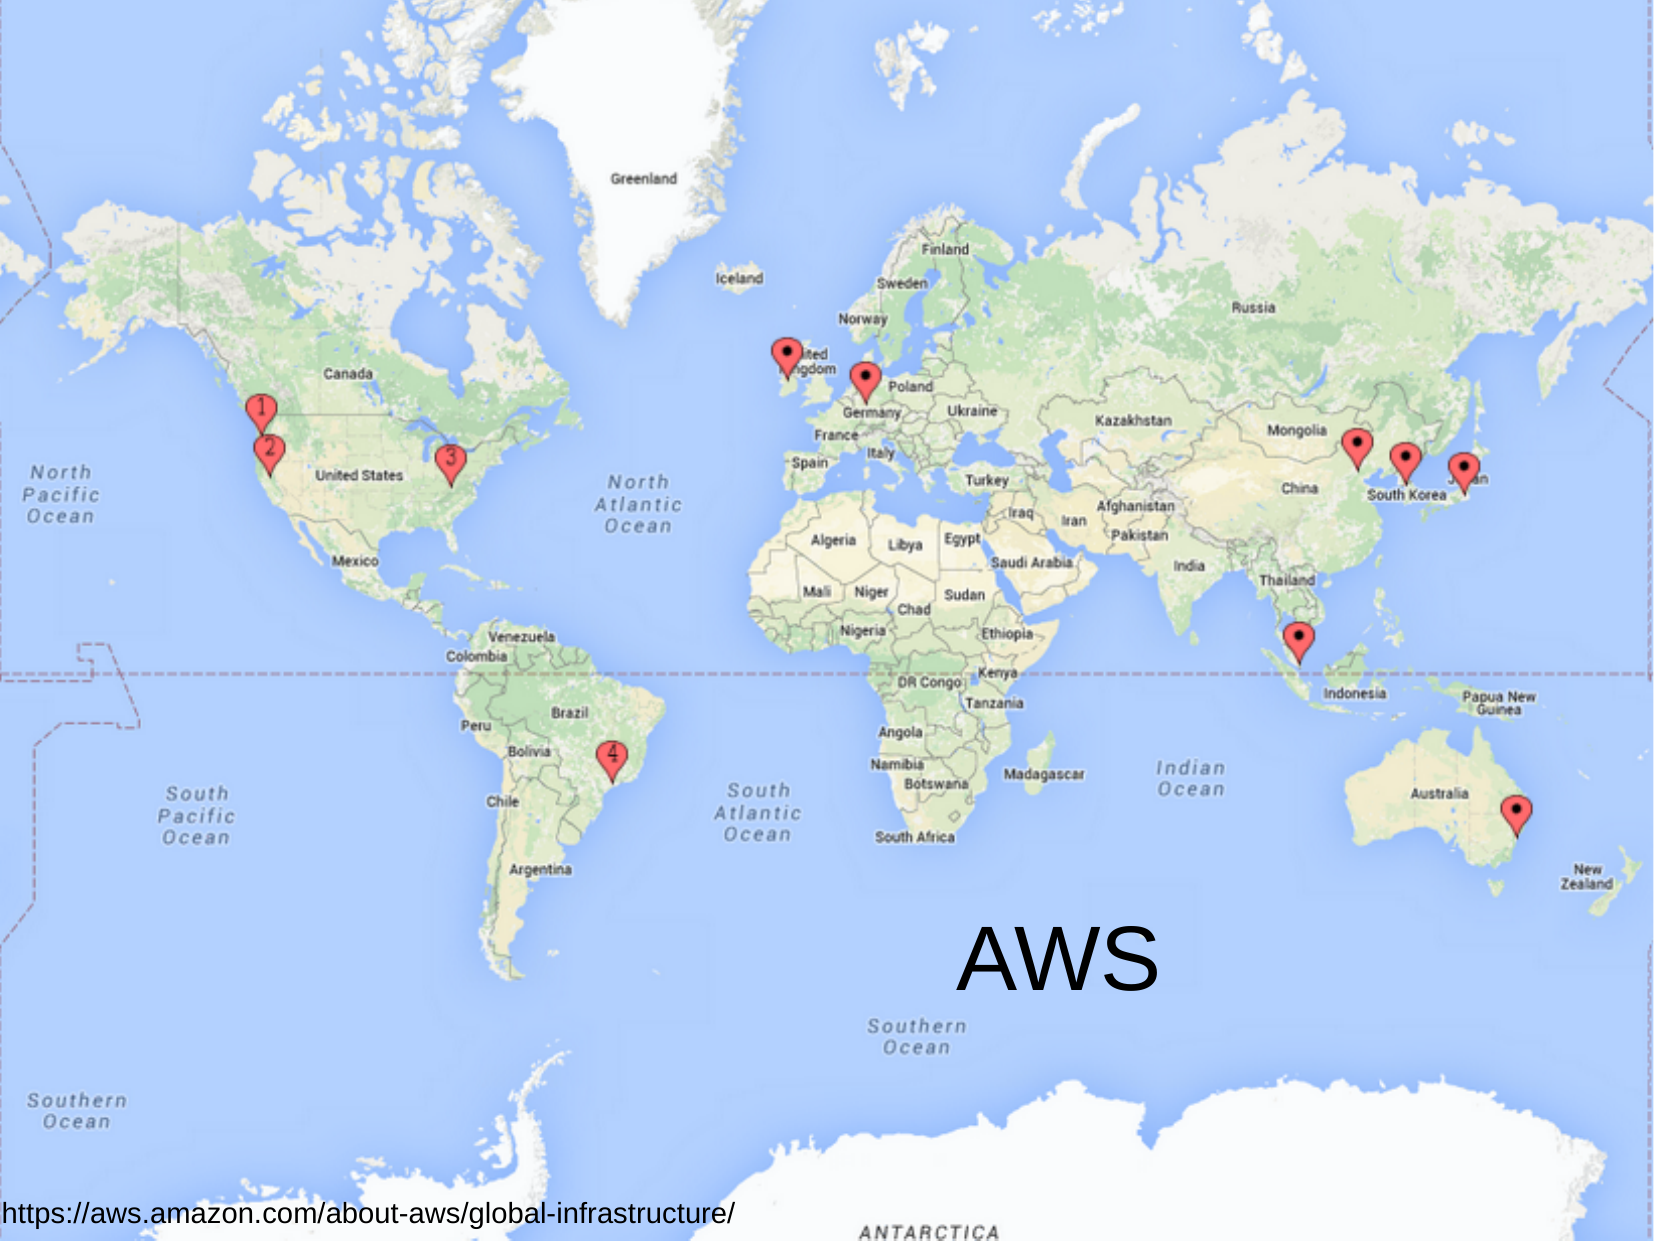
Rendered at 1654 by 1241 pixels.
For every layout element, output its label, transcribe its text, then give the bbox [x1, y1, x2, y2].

picture [0, 0, 1654, 1241]
title AWS [315, 855, 1654, 1063]
title https://aws.amazon.com/about-aws/global-infrastructure/ [0, 1110, 1114, 1241]
